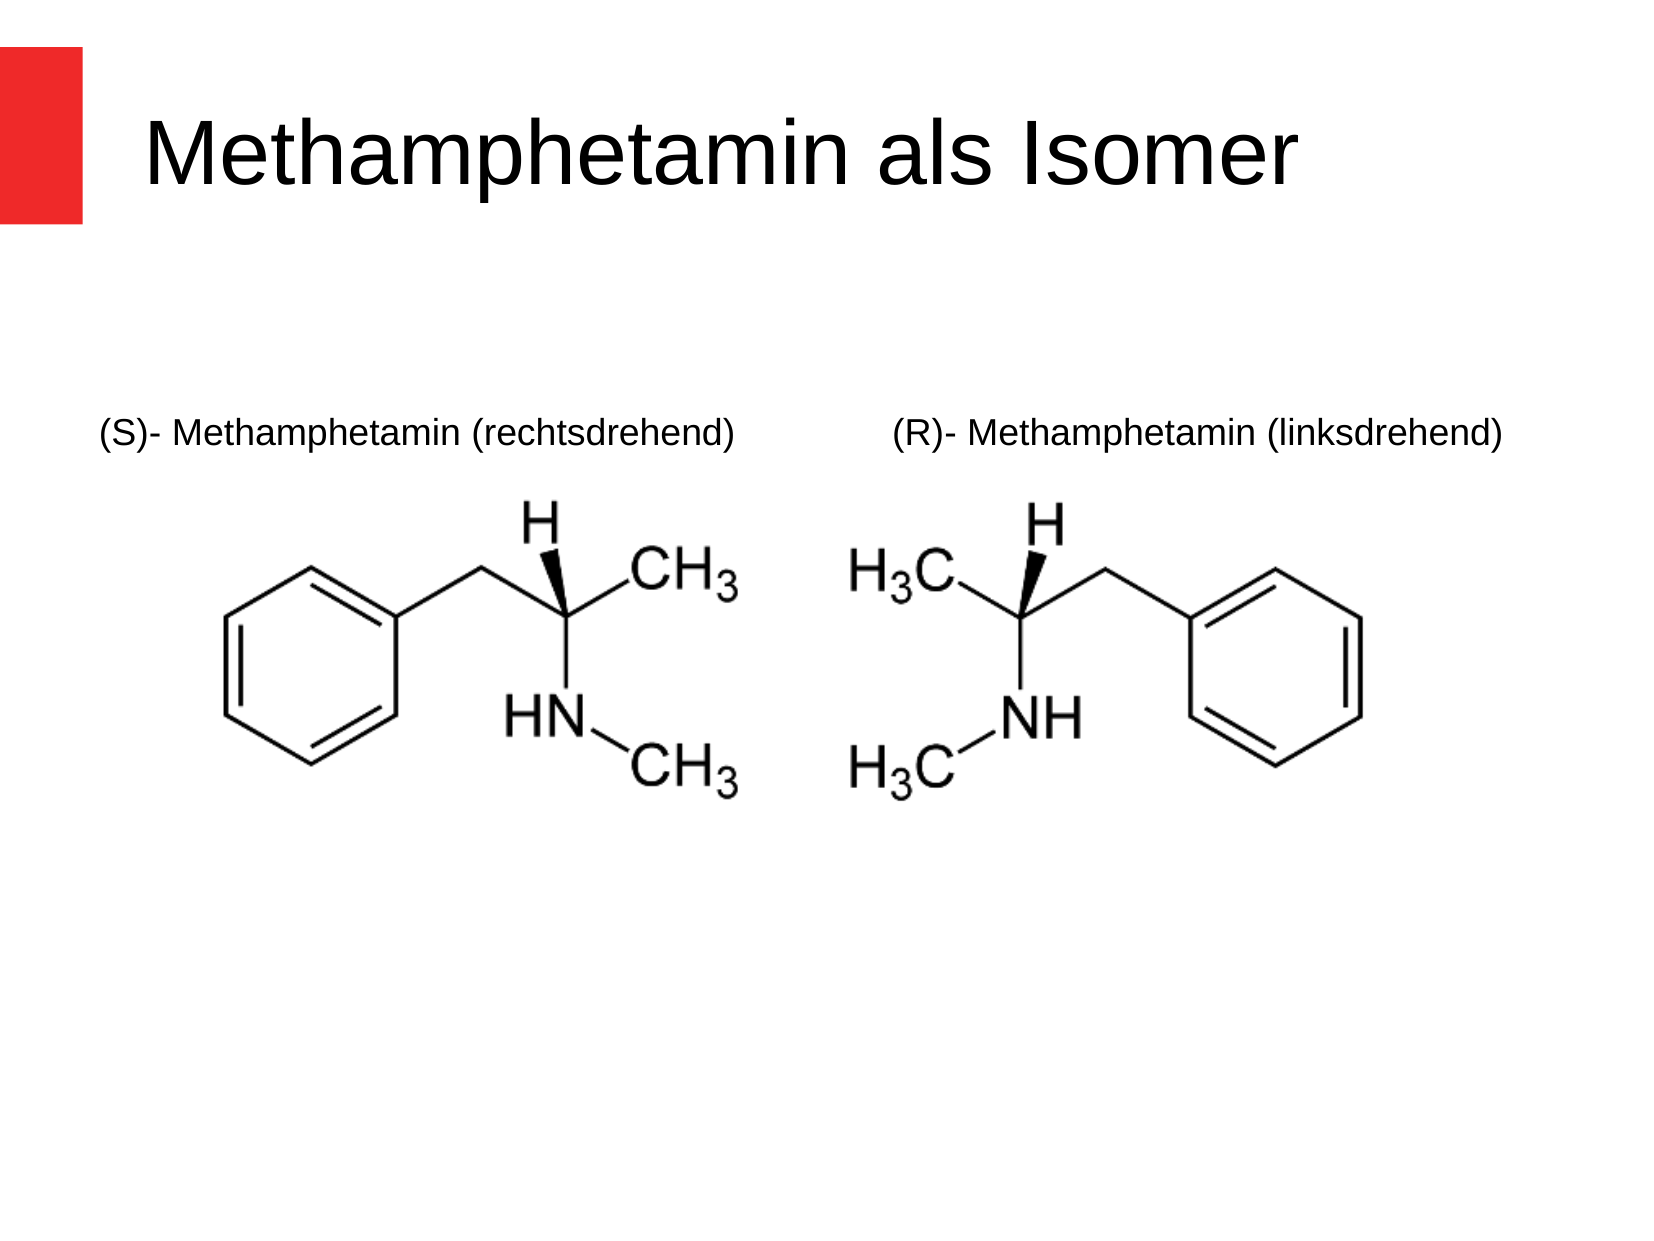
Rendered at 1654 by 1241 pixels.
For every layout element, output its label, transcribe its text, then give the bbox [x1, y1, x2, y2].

text_box Methamphetamin als Isomer [128, 85, 1353, 212]
picture [219, 495, 1368, 806]
text_box (S)- Methamphetamin (rechtsdrehend) (R)- Methamphetamin (linksdrehend) [84, 400, 1520, 462]
